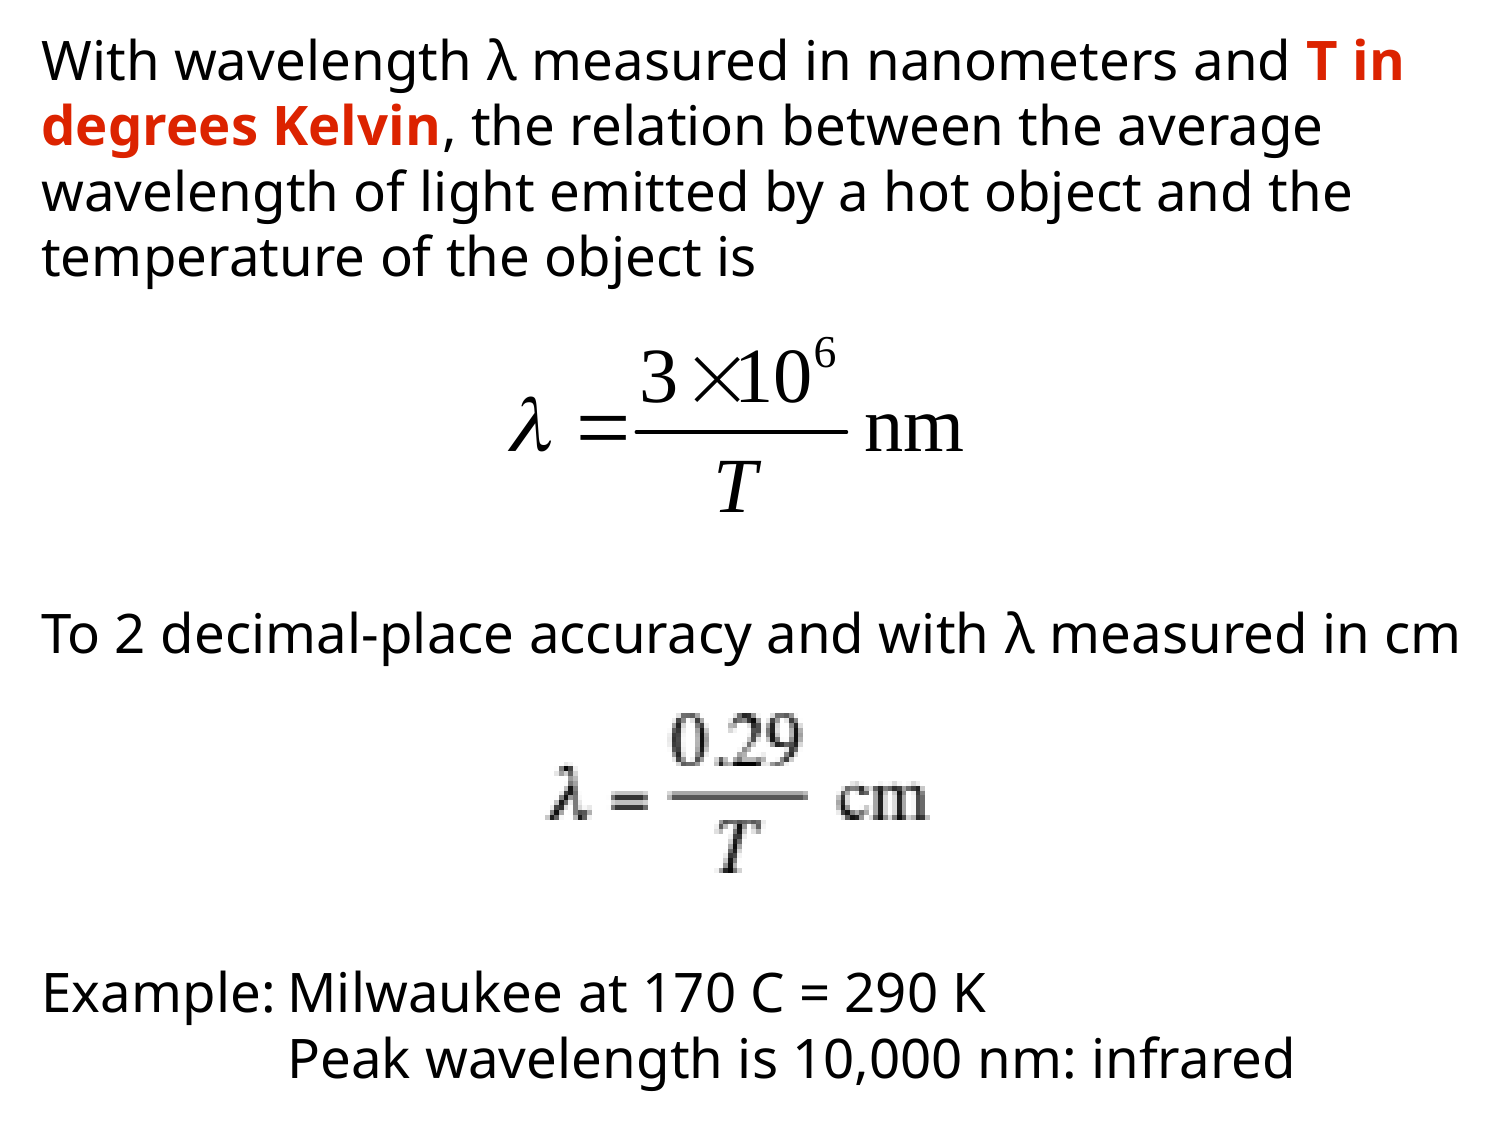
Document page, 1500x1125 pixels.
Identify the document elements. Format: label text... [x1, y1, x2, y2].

picture [536, 705, 931, 878]
picture [495, 314, 979, 530]
list With wavelength λ measured in nanometers and T in degrees Kelvin, the relation between the average wavelength of light emitted by a hot object and the temperature of the object is To 2 decimal-place accuracy and with λ measured in cm Example: Milwaukee at 170 C = 290 K Peak wavelength is 10,000 nm: infrared [41, 25, 1467, 1125]
